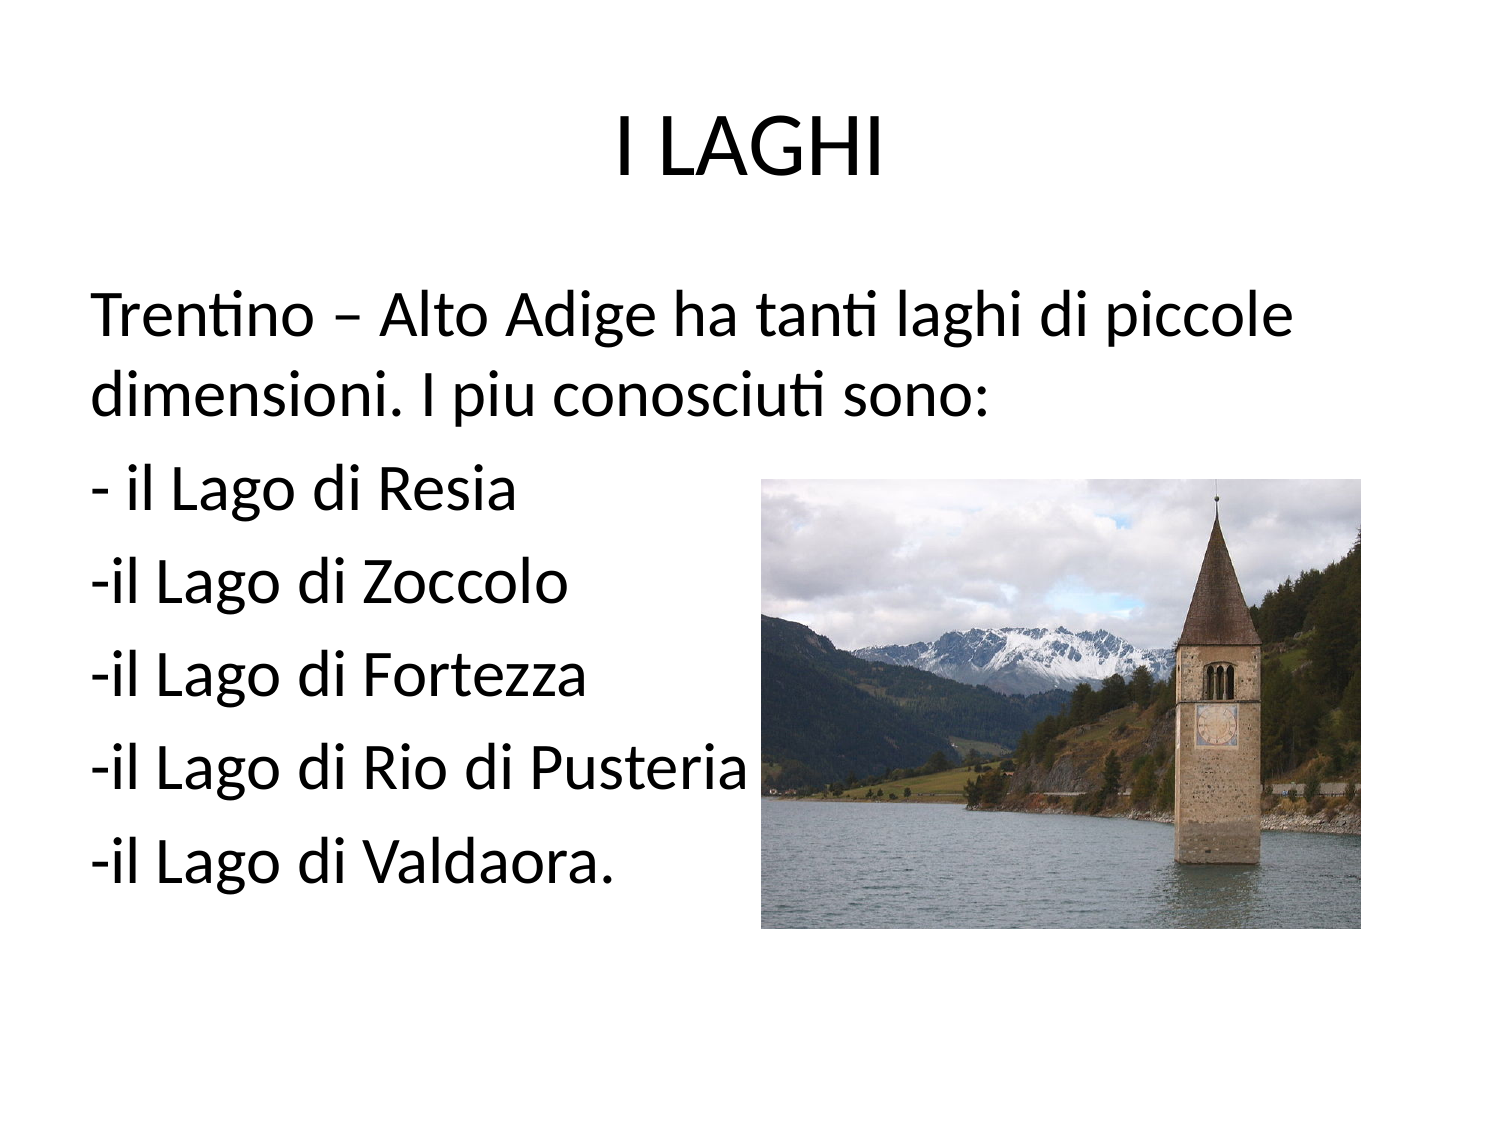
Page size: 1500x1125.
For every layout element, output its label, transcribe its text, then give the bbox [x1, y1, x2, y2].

title I LAGHI [75, 45, 1425, 233]
picture [761, 479, 1361, 929]
list Trentino – Alto Adige ha tanti laghi di piccole dimensioni. I piu conosciuti sono: - il Lago di Resia -il Lago di Zoccolo -il Lago di Fortezza -il Lago di Rio di Pusteria -il Lago di Valdaora. [75, 262, 1425, 1005]
